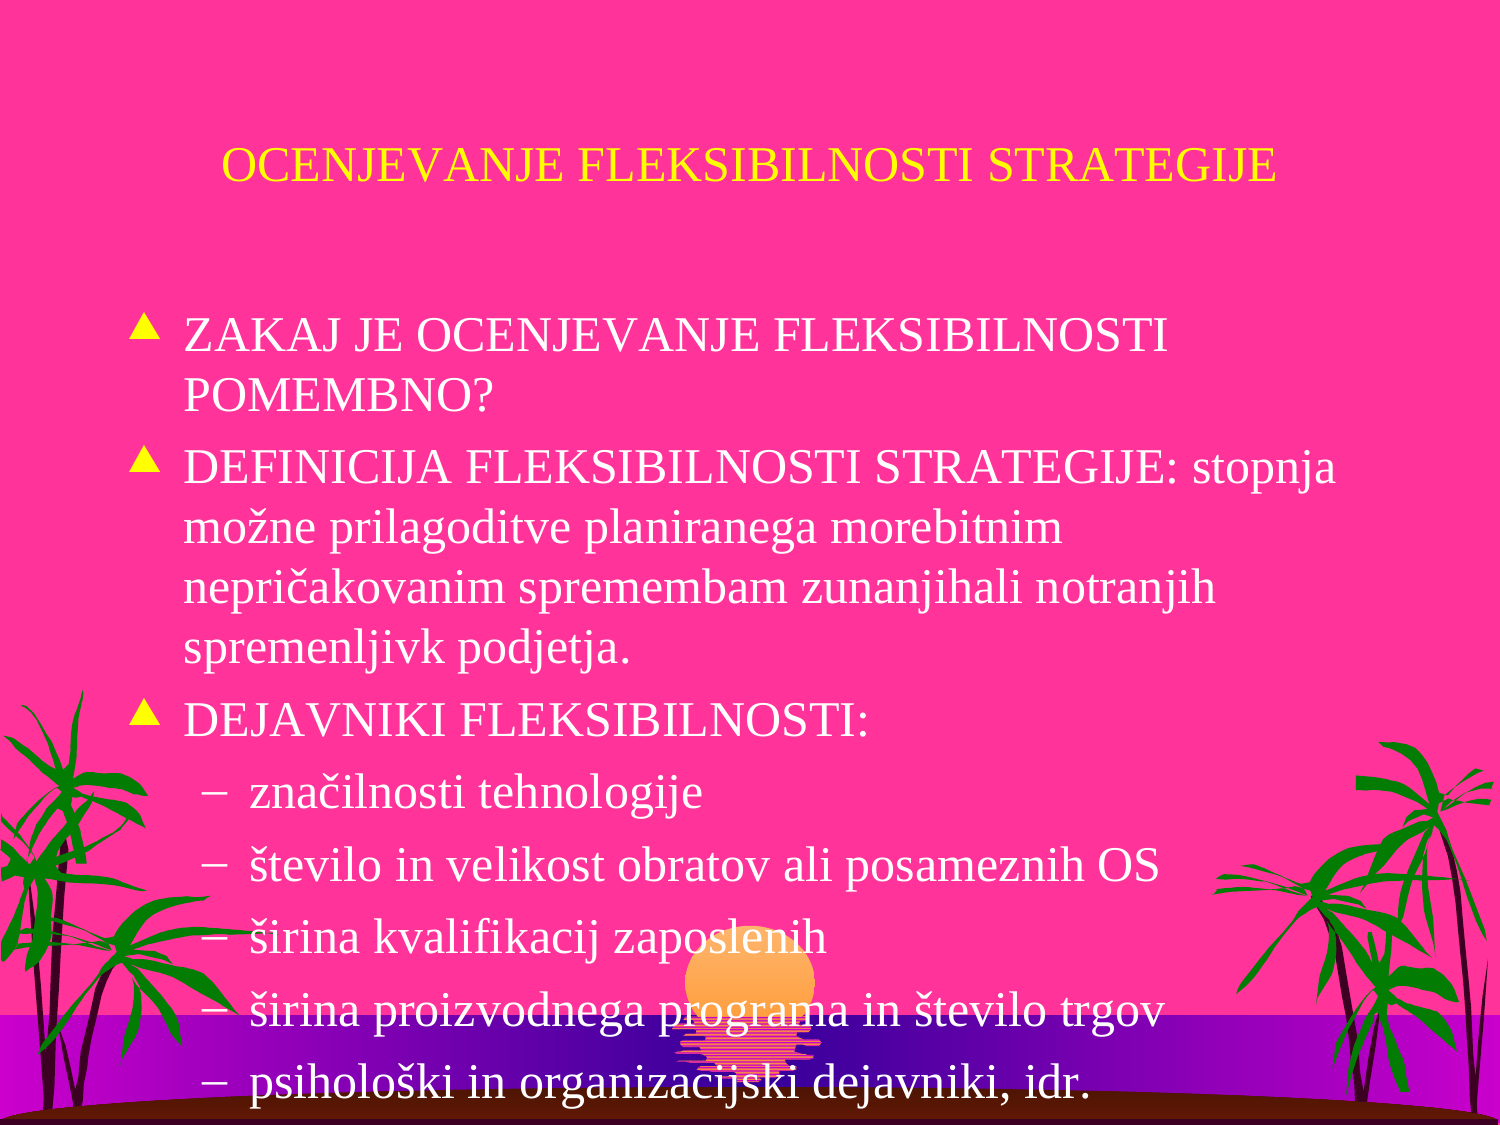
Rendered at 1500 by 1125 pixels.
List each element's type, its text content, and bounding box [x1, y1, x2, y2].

title OCENJEVANJE FLEKSIBILNOSTI STRATEGIJE [112, 65, 1388, 257]
list ZAKAJ JE OCENJEVANJE FLEKSIBILNOSTI POMEMBNO? DEFINICIJA FLEKSIBILNOSTI STRATEGIJE: stopnja možne prilagoditve planiranega morebitnim nepričakovanim spremembam zunanjihali notranjih spremenljivk podjetja. DEJAVNIKI FLEKSIBILNOSTI: značilnosti tehnologije število in velikost obratov ali posameznih OS širina kvalifikacij zaposlenih širina proizvodnega programa in število trgov psihološki in organizacijski dejavniki, idr. [112, 293, 1388, 1117]
